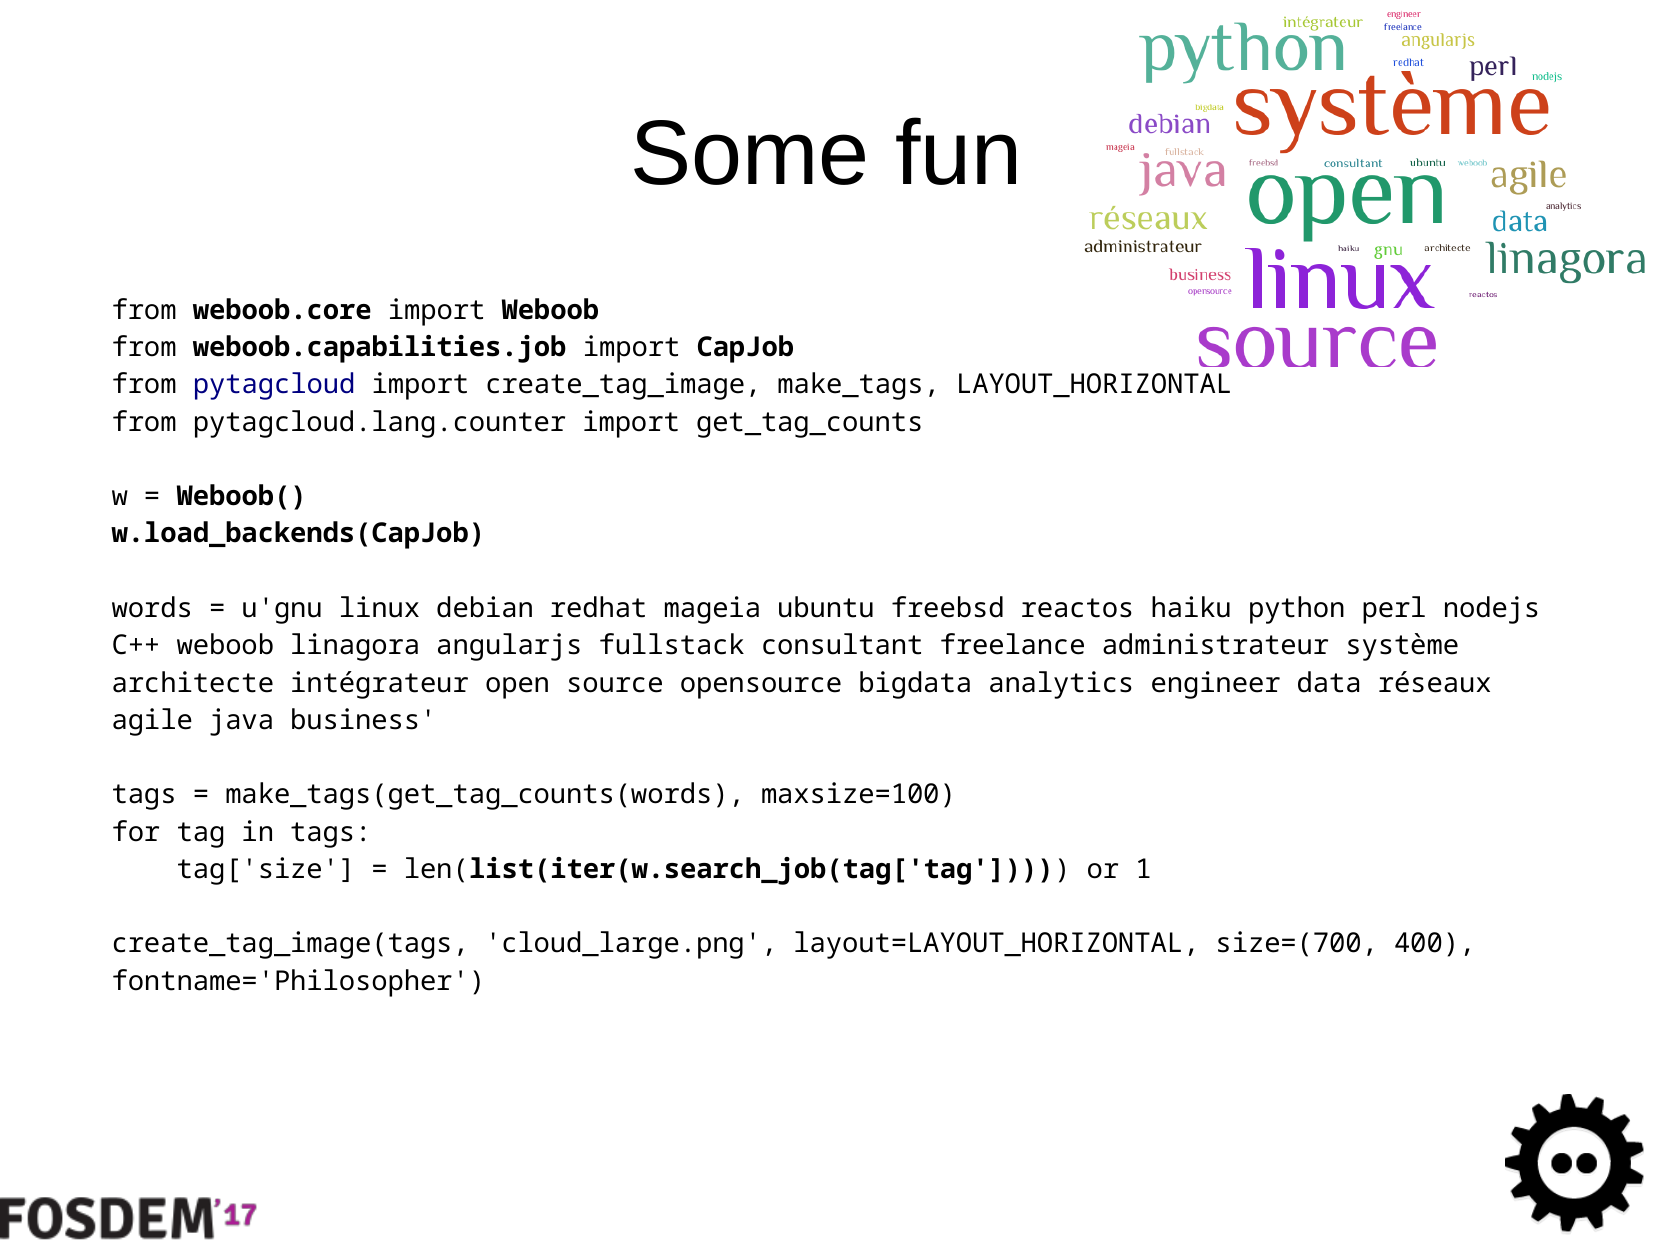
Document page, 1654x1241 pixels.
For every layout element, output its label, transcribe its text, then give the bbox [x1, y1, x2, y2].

picture [0, 1196, 258, 1241]
list from weboob.core import Weboob from weboob.capabilities.job import CapJob from pytagcloud import create_tag_image, make_tags, LAYOUT_HORIZONTAL from pytagcloud.lang.counter import get_tag_counts w = Weboob() w.load_backends(CapJob) words = u'gnu linux debian redhat mageia ubuntu freebsd reactos haiku python perl nodejs C++ weboob linagora angularjs fullstack consultant freelance administrateur système architecte intégrateur open source opensource bigdata analytics engineer data réseaux agile java business' tags = make_tags(get_tag_counts(words), maxsize=100) for tag in tags: tag['size'] = len(list(iter(w.search_job(tag['tag'])))) or 1 create_tag_image(tags, 'cloud_large.png', layout=LAYOUT_HORIZONTAL, size=(700, 400), fontname='Philosopher') [82, 290, 1571, 1010]
picture [1505, 1094, 1648, 1235]
picture [1058, 0, 1654, 367]
title Some fun [82, 49, 1571, 257]
